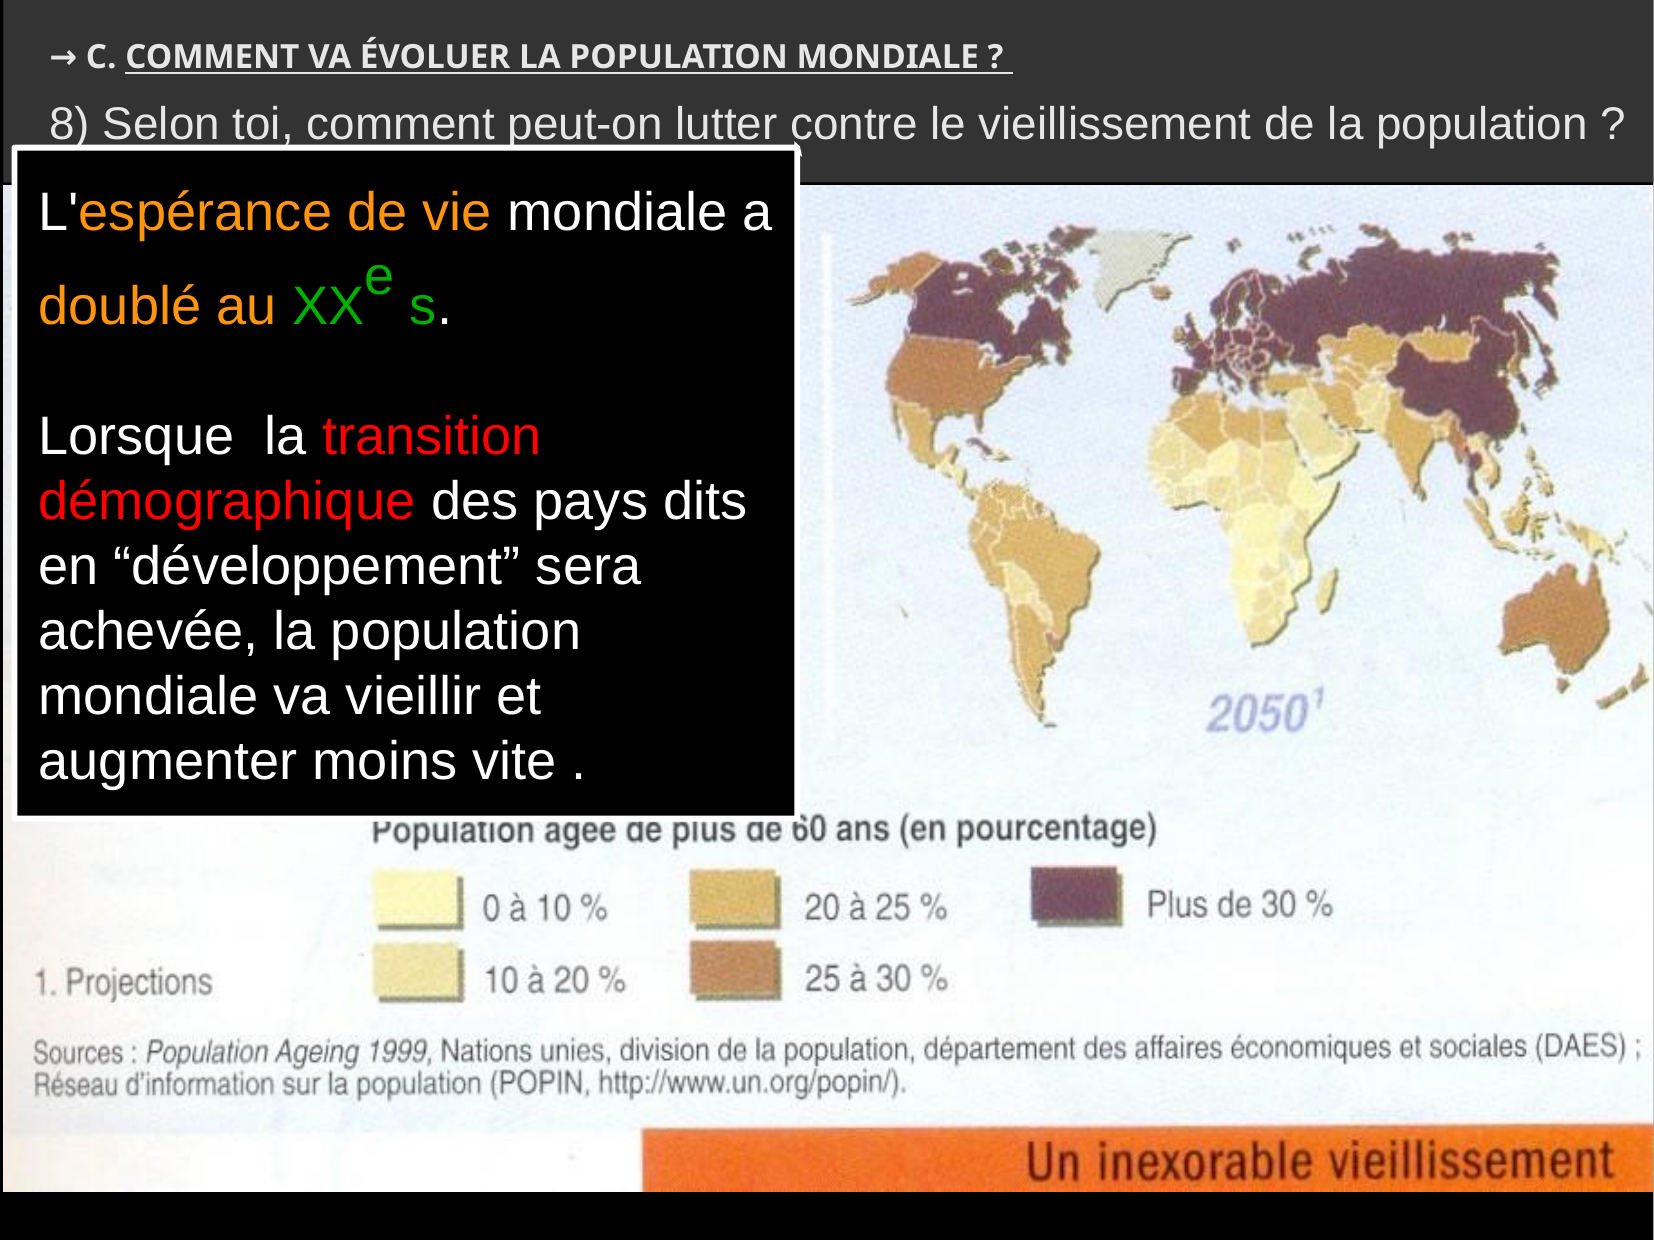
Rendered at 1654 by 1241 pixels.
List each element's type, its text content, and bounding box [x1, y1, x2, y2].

text_box L'espérance de vie mondiale a doublé au XXe s. Lorsque la transition démographique des pays dits en “développement” sera achevée, la population mondiale va vieillir et augmenter moins vite . [14, 147, 798, 819]
picture [3, 185, 1654, 1192]
text_box → C. COMMENT VA ÉVOLUER LA POPULATION MONDIALE ? 8) Selon toi, comment peut-on lutter contre le vieillissement de la population ? [3, 0, 1654, 183]
